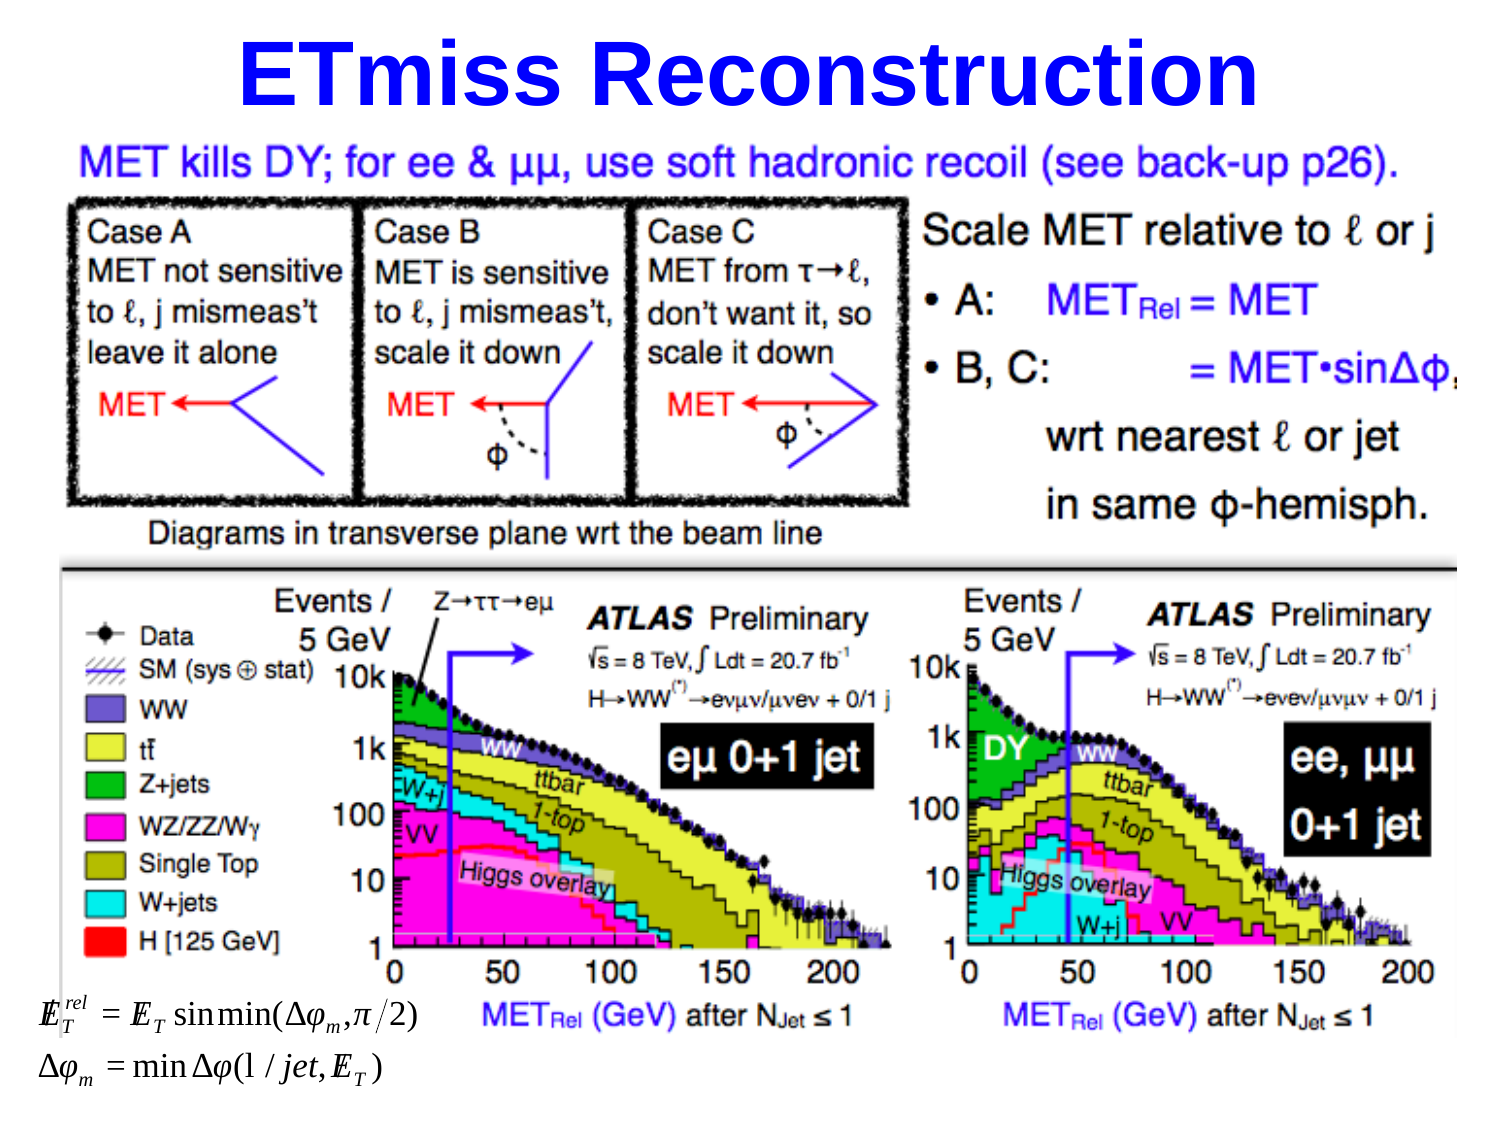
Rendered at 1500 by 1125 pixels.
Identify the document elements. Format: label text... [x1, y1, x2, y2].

chart [31, 989, 421, 1092]
title ETmiss Reconstruction [172, 0, 1328, 125]
picture [59, 125, 1457, 1038]
